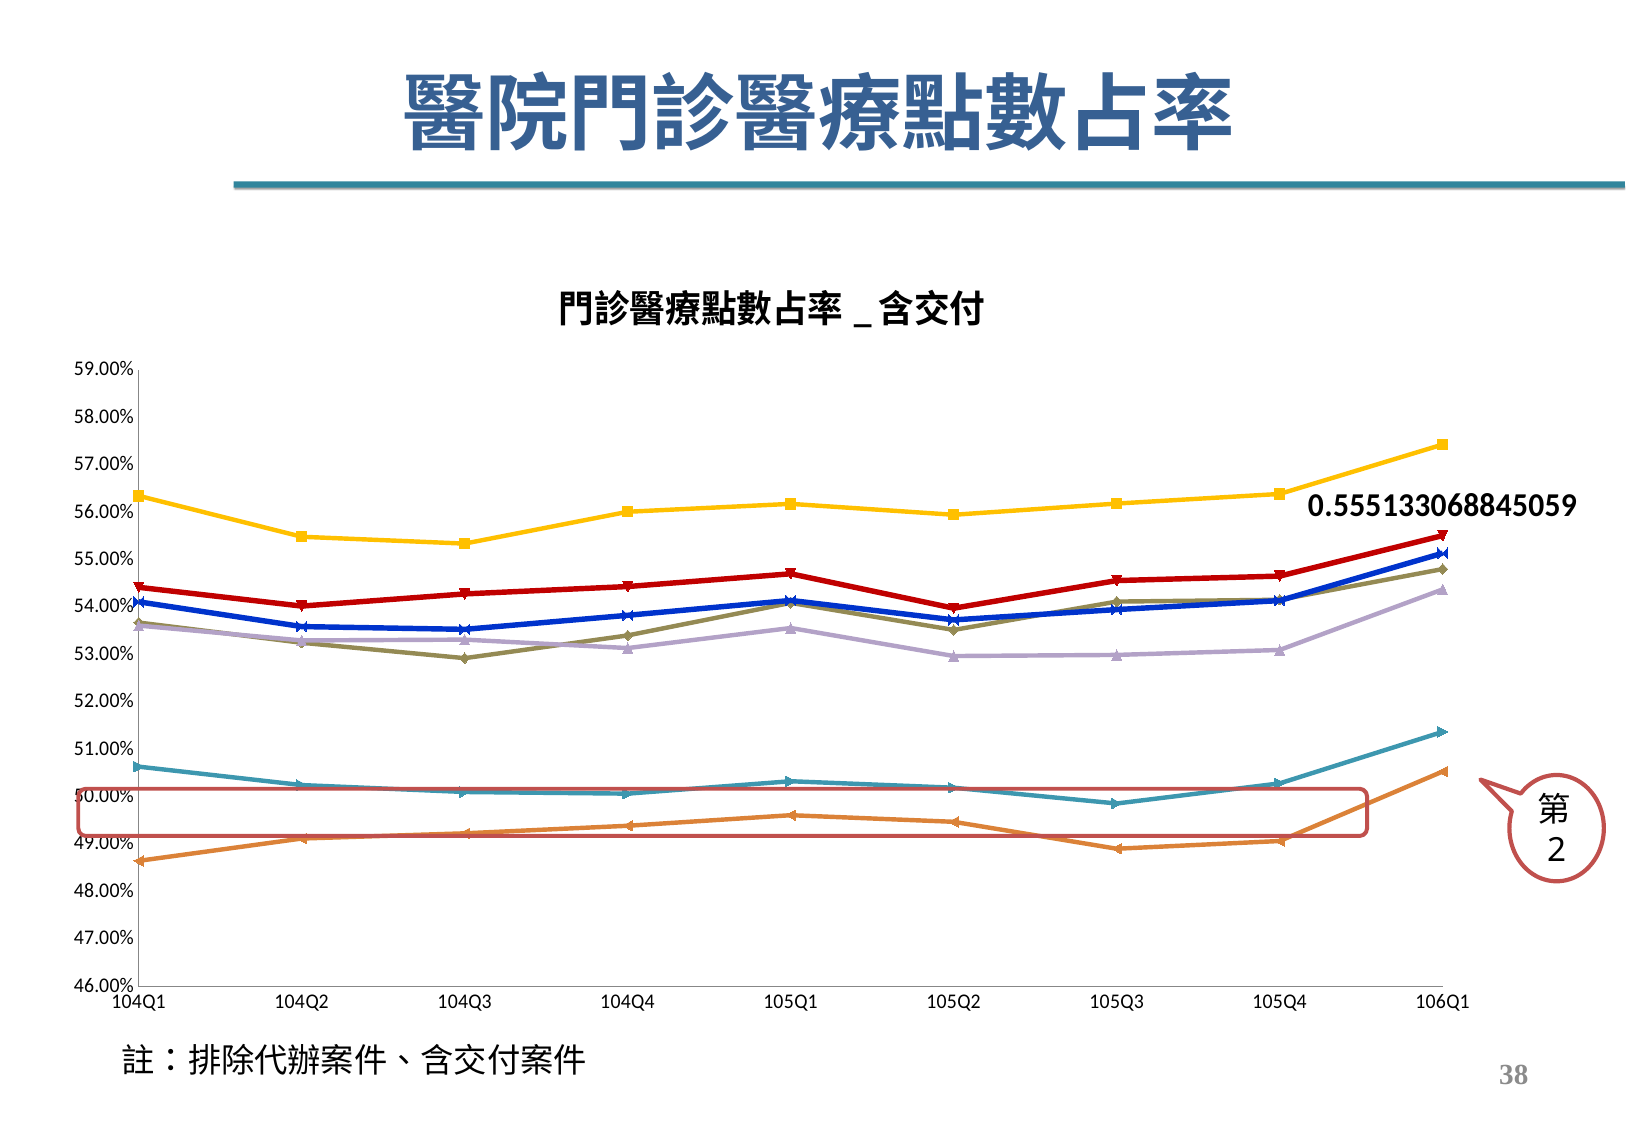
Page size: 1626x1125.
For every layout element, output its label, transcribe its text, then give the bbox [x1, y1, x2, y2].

title 醫院門診醫療點數占率 [80, 0, 1557, 220]
text_box 第2 [1480, 774, 1604, 882]
slide_number <編號> [1164, 1042, 1544, 1103]
chart [44, 243, 1578, 1029]
text_box 註：排除代辦案件、含交付案件 [106, 1031, 603, 1125]
